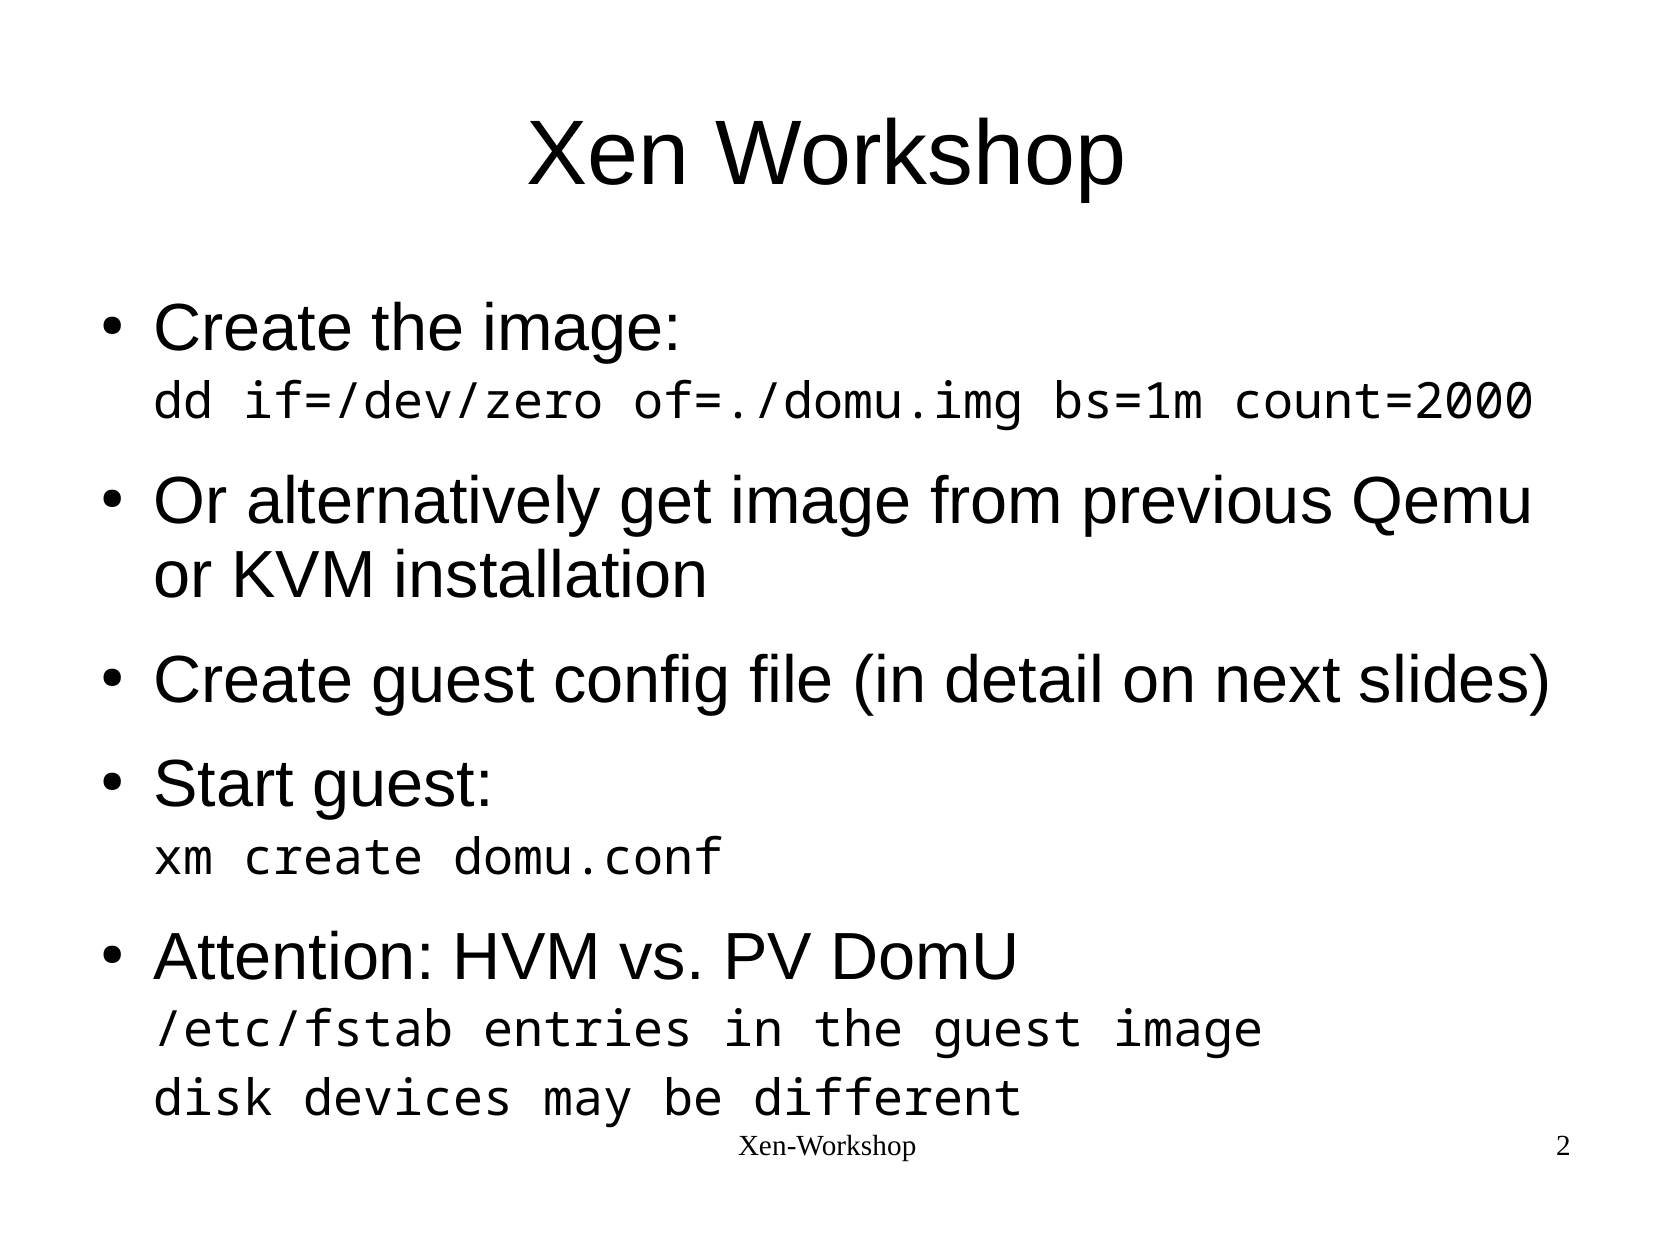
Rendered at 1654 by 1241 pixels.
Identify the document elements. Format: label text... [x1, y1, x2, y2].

title Xen Workshop [82, 56, 1571, 250]
list Create the image: dd if=/dev/zero of=./domu.img bs=1m count=2000 Or alternatively get image from previous Qemu or KVM installation Create guest config file (in detail on next slides) Start guest: xm create domu.conf Attention: HVM vs. PV DomU /etc/fstab entries in the guest image disk devices may be different [82, 290, 1571, 1094]
